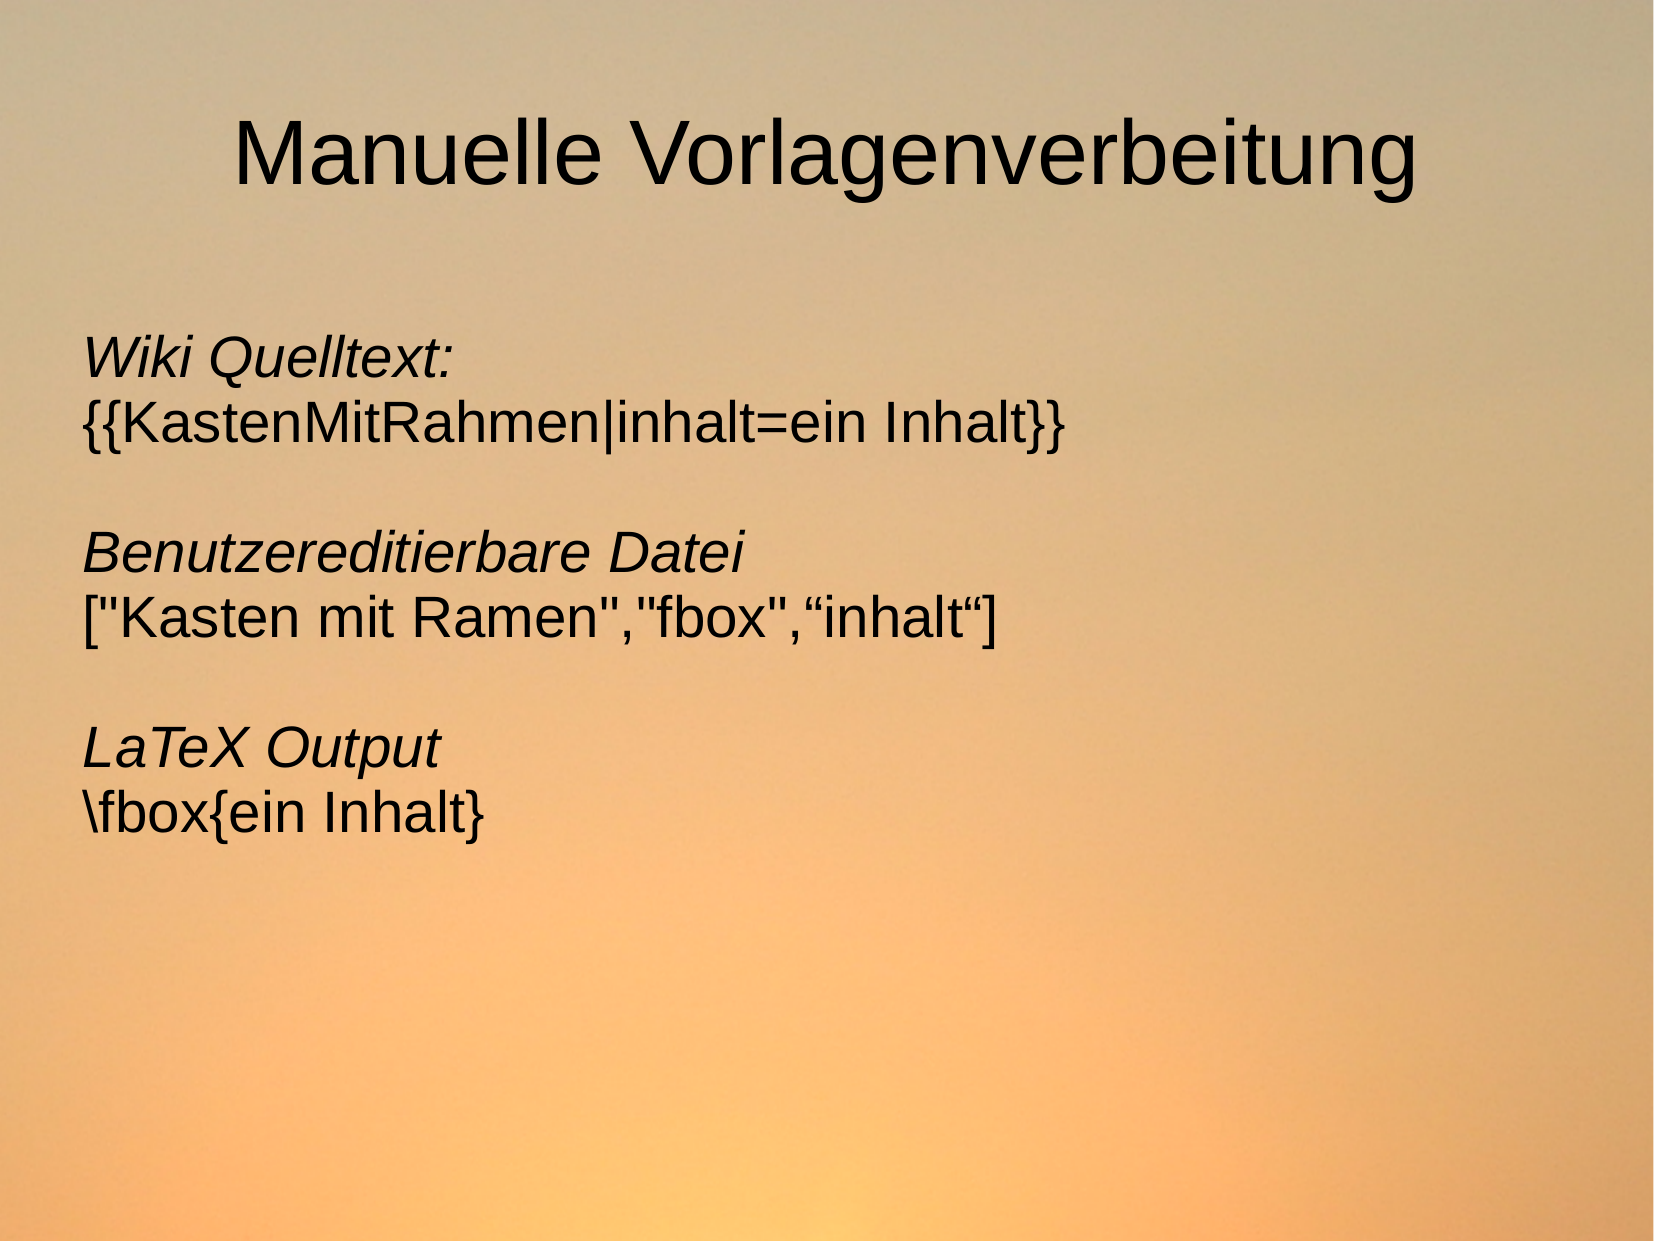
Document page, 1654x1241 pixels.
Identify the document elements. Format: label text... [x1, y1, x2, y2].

picture [0, 0, 1654, 1241]
title Manuelle Vorlagenverbeitung [82, 49, 1571, 257]
subtitle Wiki Quelltext: {{KastenMitRahmen|inhalt=ein Inhalt}} Benutzereditierbare Datei ["Kasten mit Ramen","fbox",“inhalt“] LaTeX Output \fbox{ein Inhalt} [82, 290, 1571, 1010]
